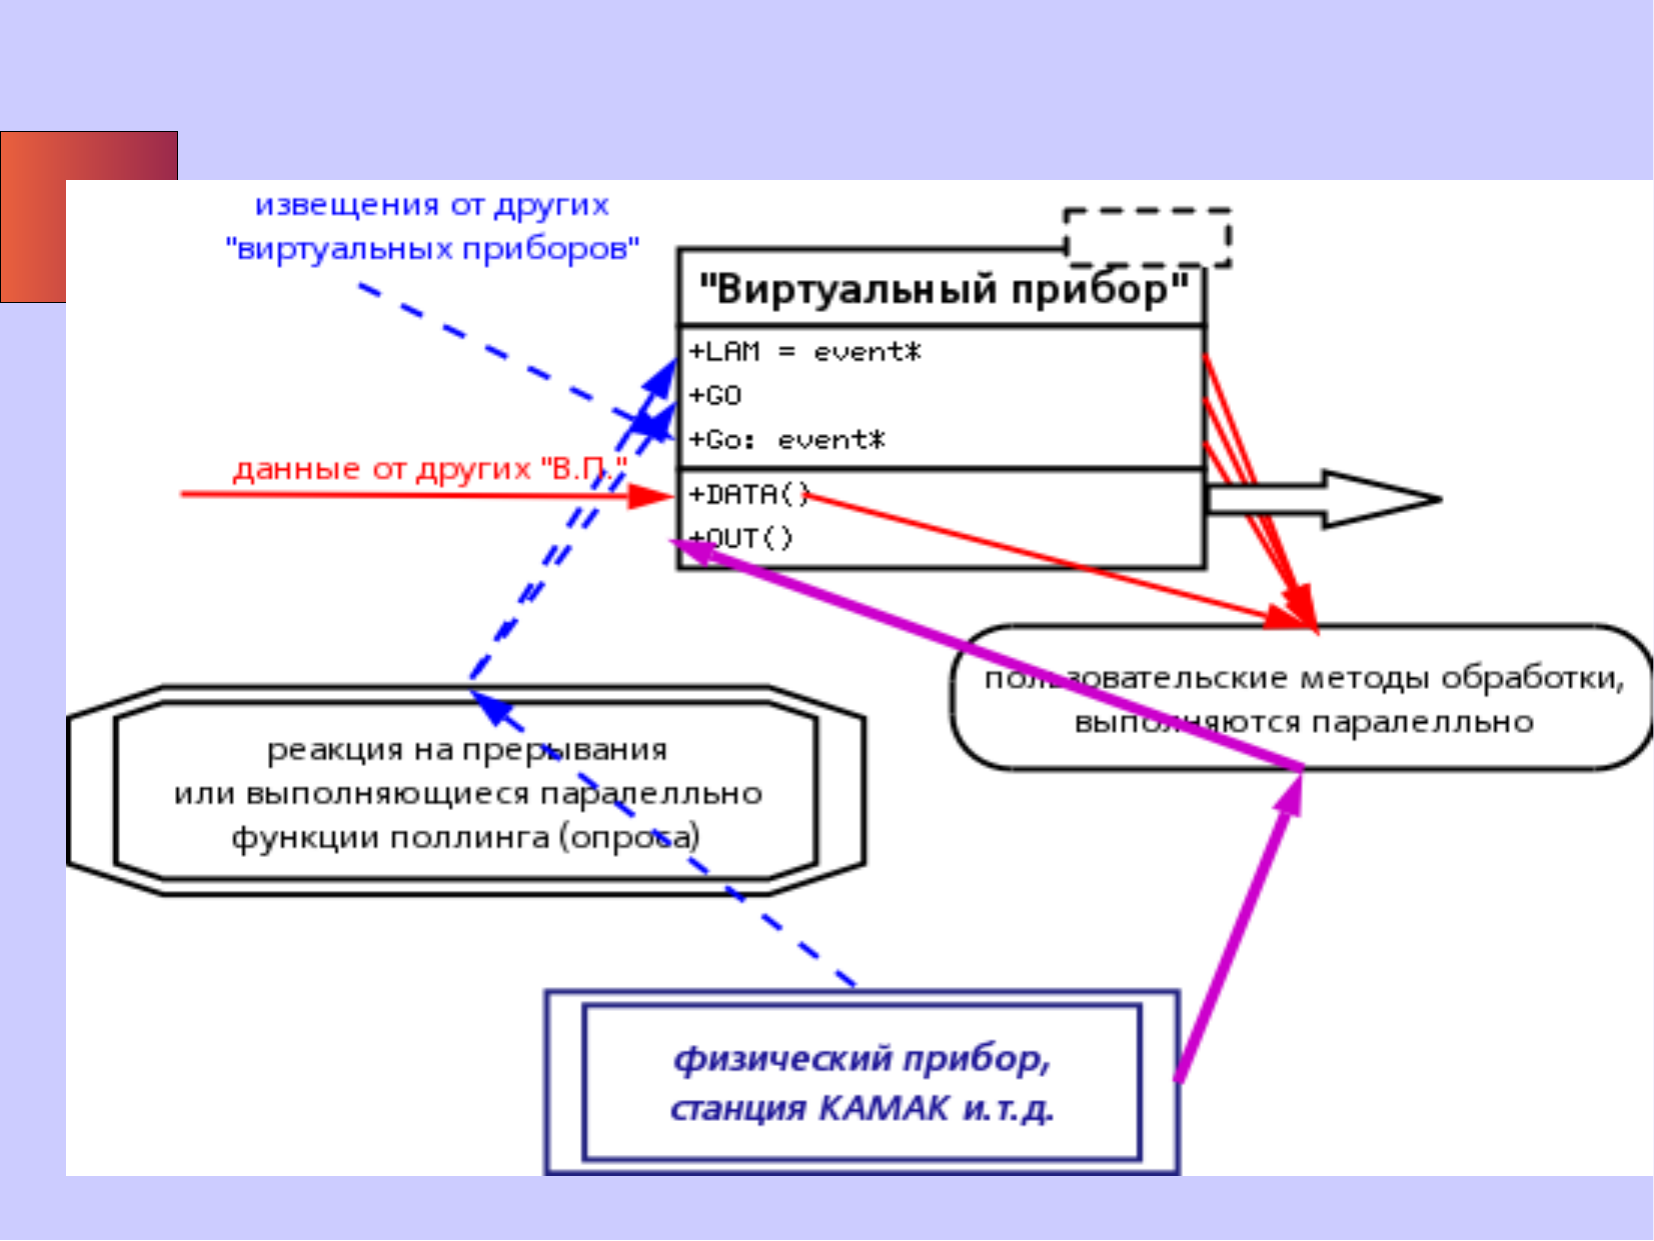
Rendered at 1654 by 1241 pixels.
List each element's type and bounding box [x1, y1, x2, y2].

picture [66, 180, 1654, 1176]
